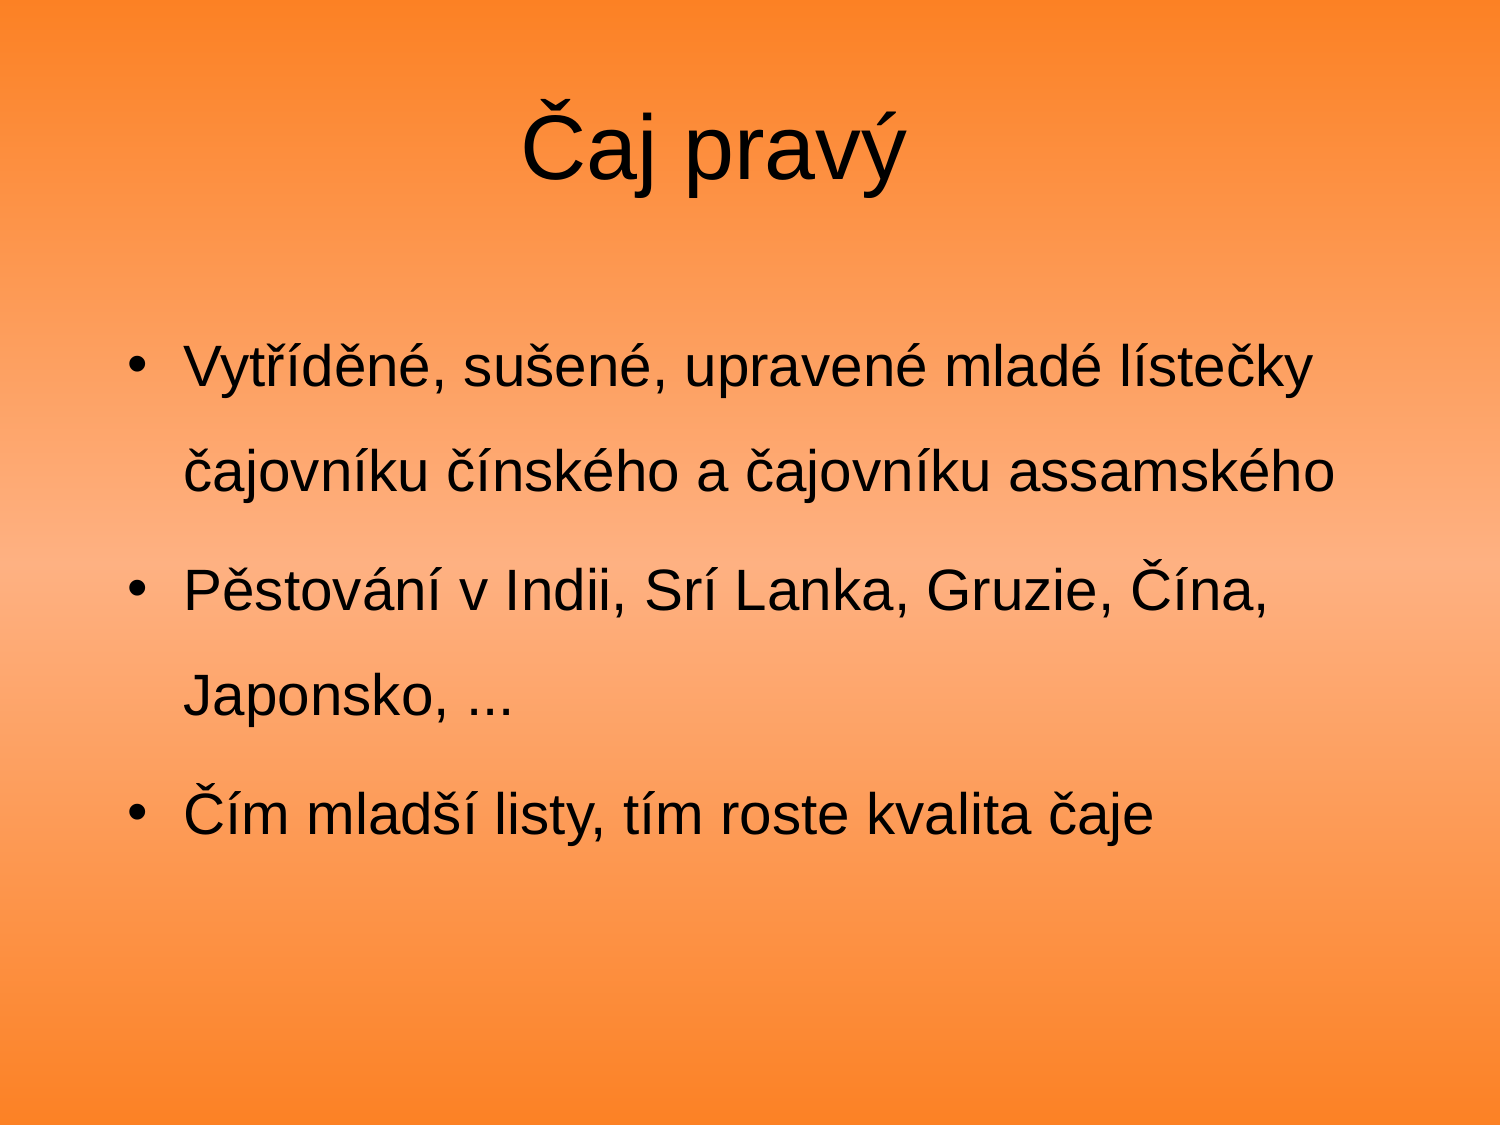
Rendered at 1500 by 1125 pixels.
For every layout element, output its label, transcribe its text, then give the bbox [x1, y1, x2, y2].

list Vytříděné, sušené, upravené mladé lístečky čajovníku čínského a čajovníku assamského Pěstování v Indii, Srí Lanka, Gruzie, Čína, Japonsko, ... Čím mladší listy, tím roste kvalita čaje [112, 210, 1388, 1020]
title Čaj pravý [76, 66, 1352, 219]
